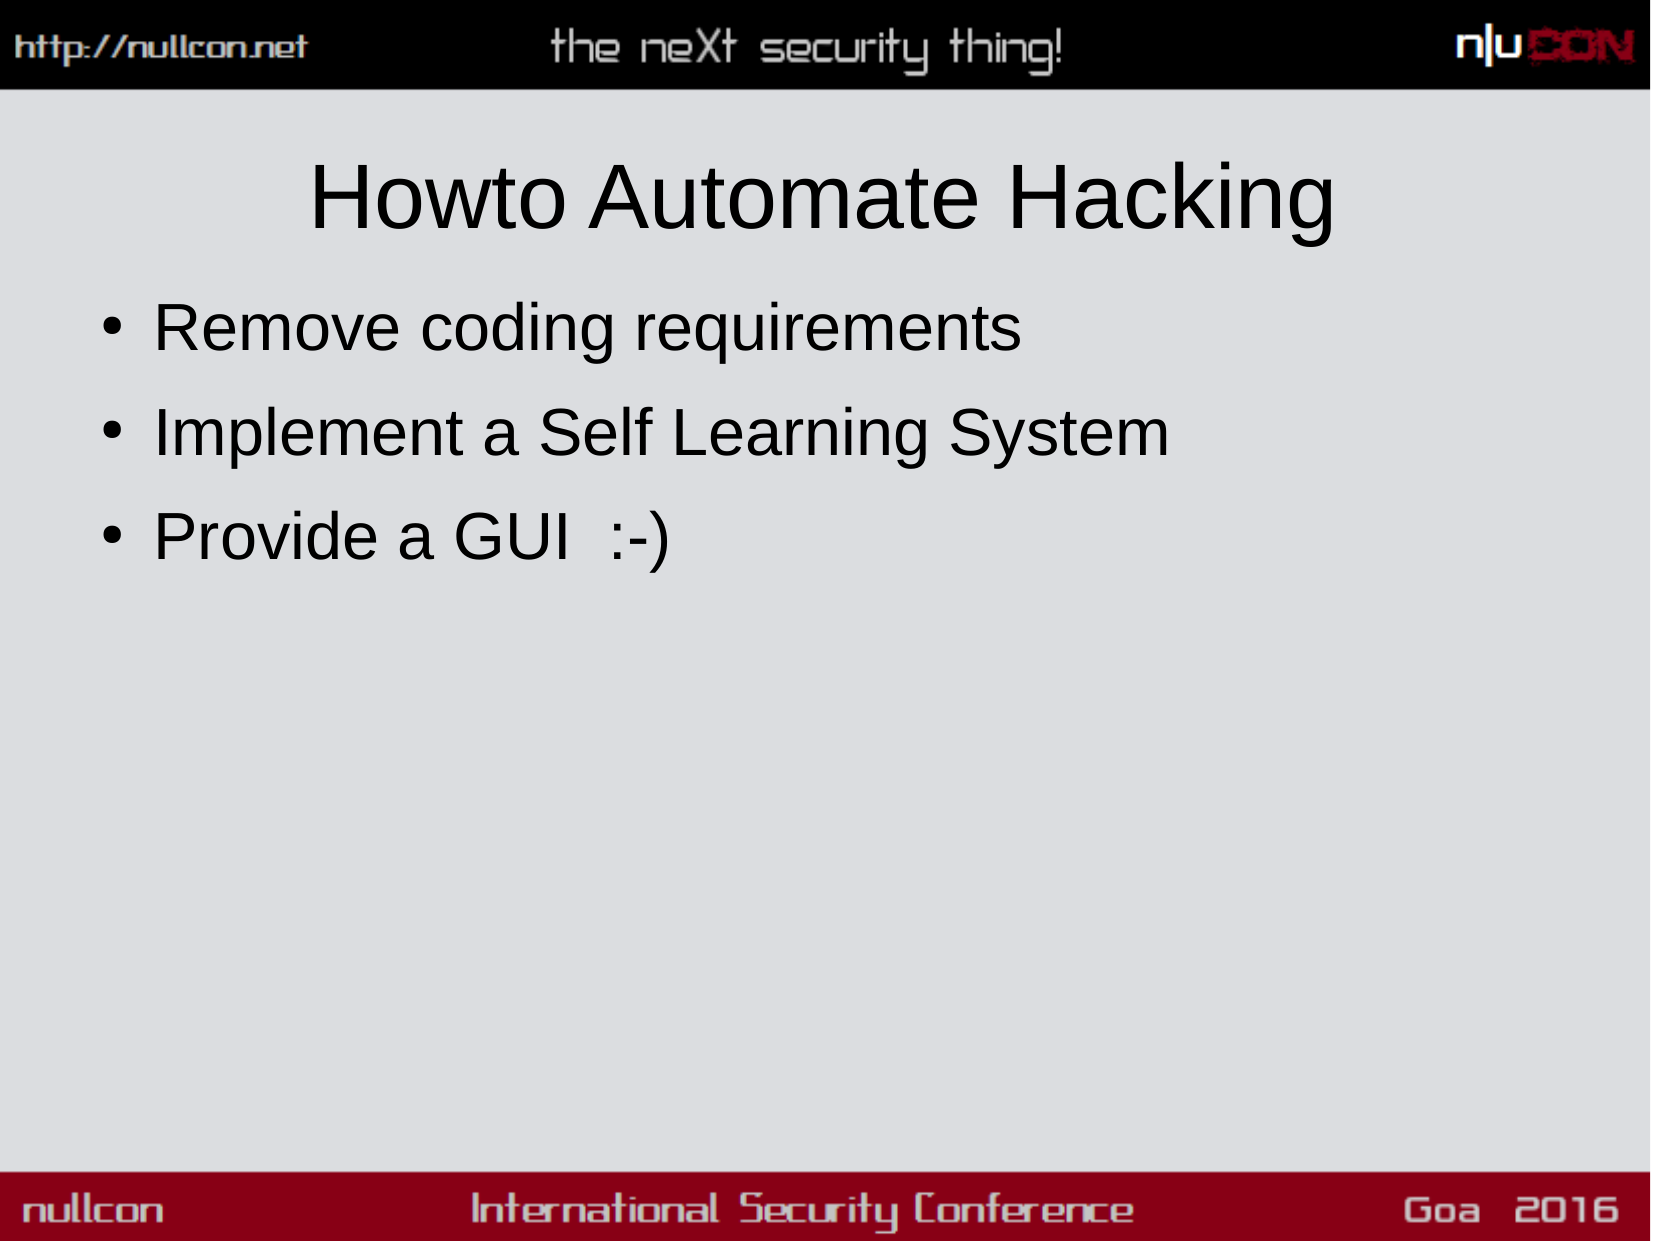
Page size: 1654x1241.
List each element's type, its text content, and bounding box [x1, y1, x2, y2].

picture [0, 0, 1651, 1241]
title Howto Automate Hacking [79, 92, 1568, 301]
list Remove coding requirements Implement a Self Learning System Provide a GUI :-) [82, 290, 1571, 1010]
